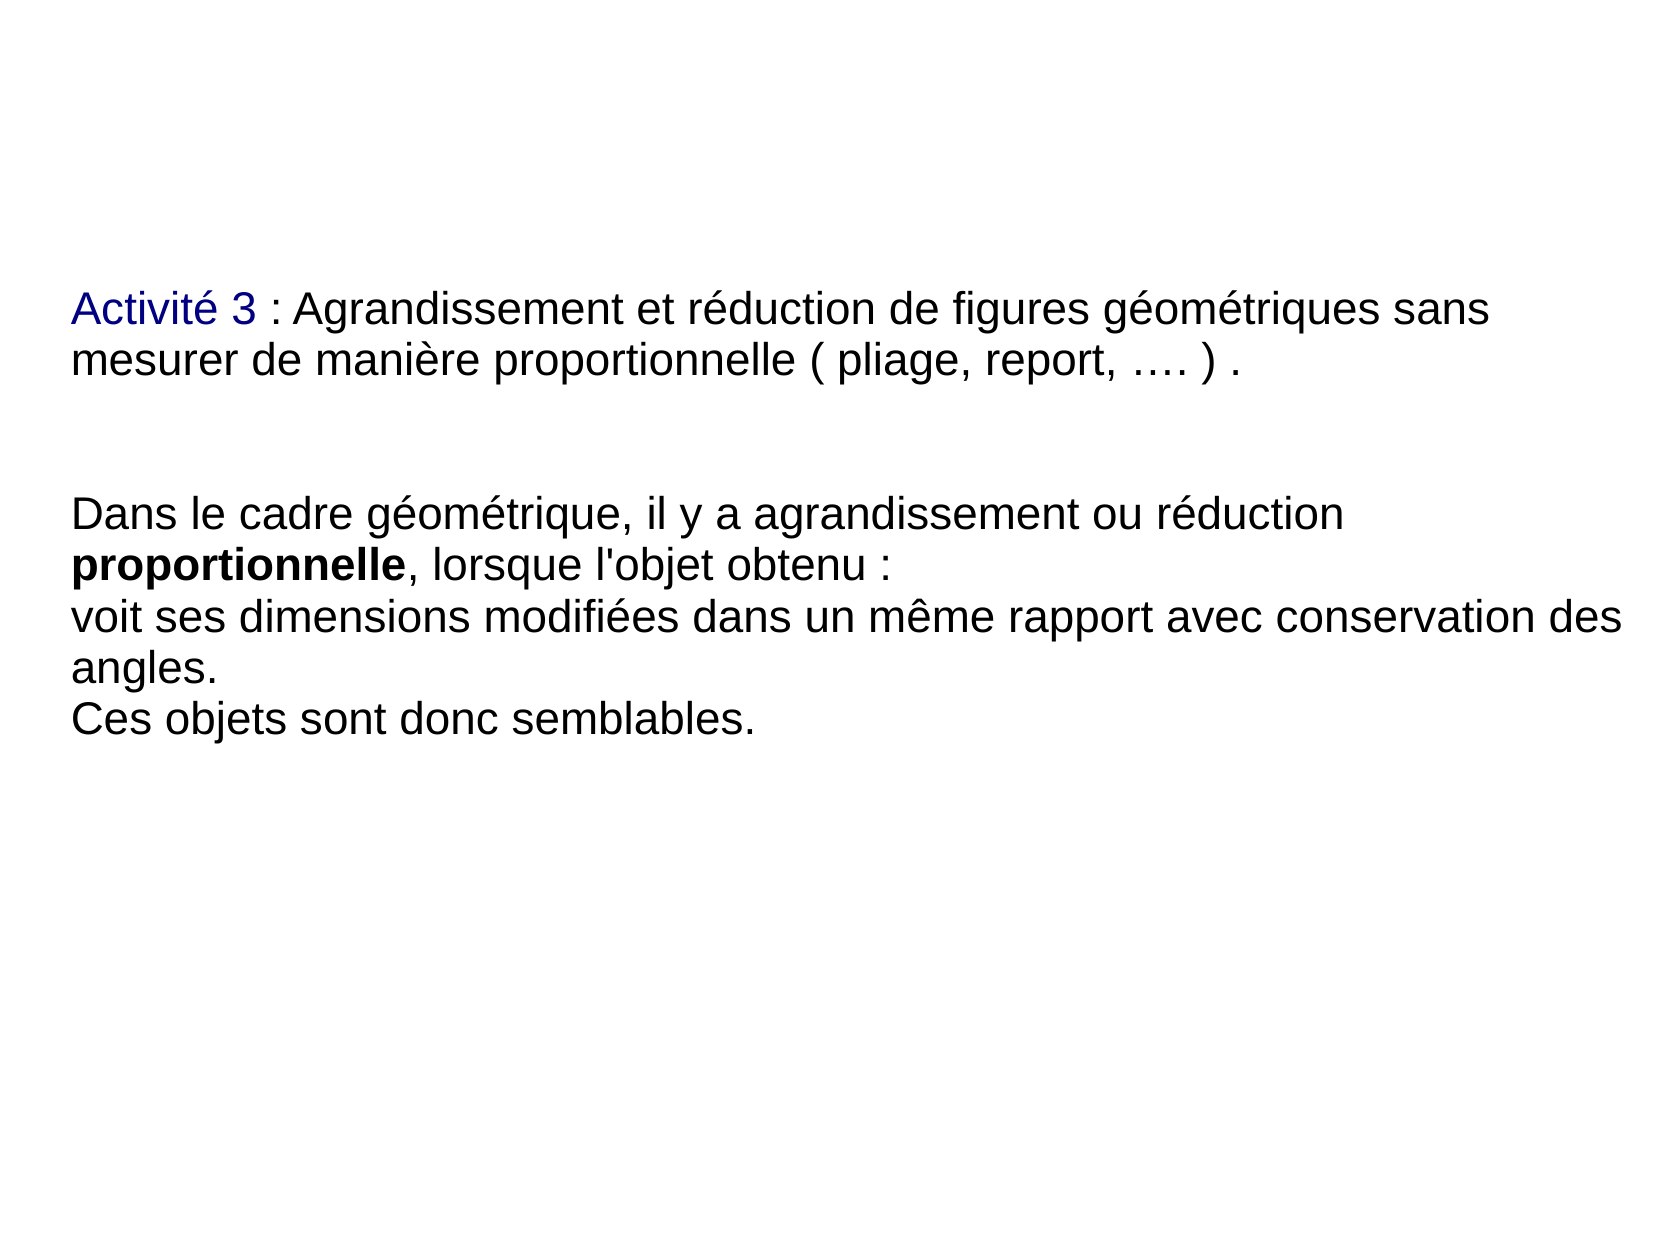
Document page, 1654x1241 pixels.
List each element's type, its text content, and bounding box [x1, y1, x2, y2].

title Activité 3 : Agrandissement et réduction de figures géométriques sans mesurer de manière proportionnelle ( pliage, report, …. ) . Dans le cadre géométrique, il y a agrandissement ou réduction proportionnelle, lorsque l'objet obtenu : voit ses dimensions modifiées dans un même rapport avec conservation des angles. Ces objets sont donc semblables. [70, 141, 1654, 1040]
